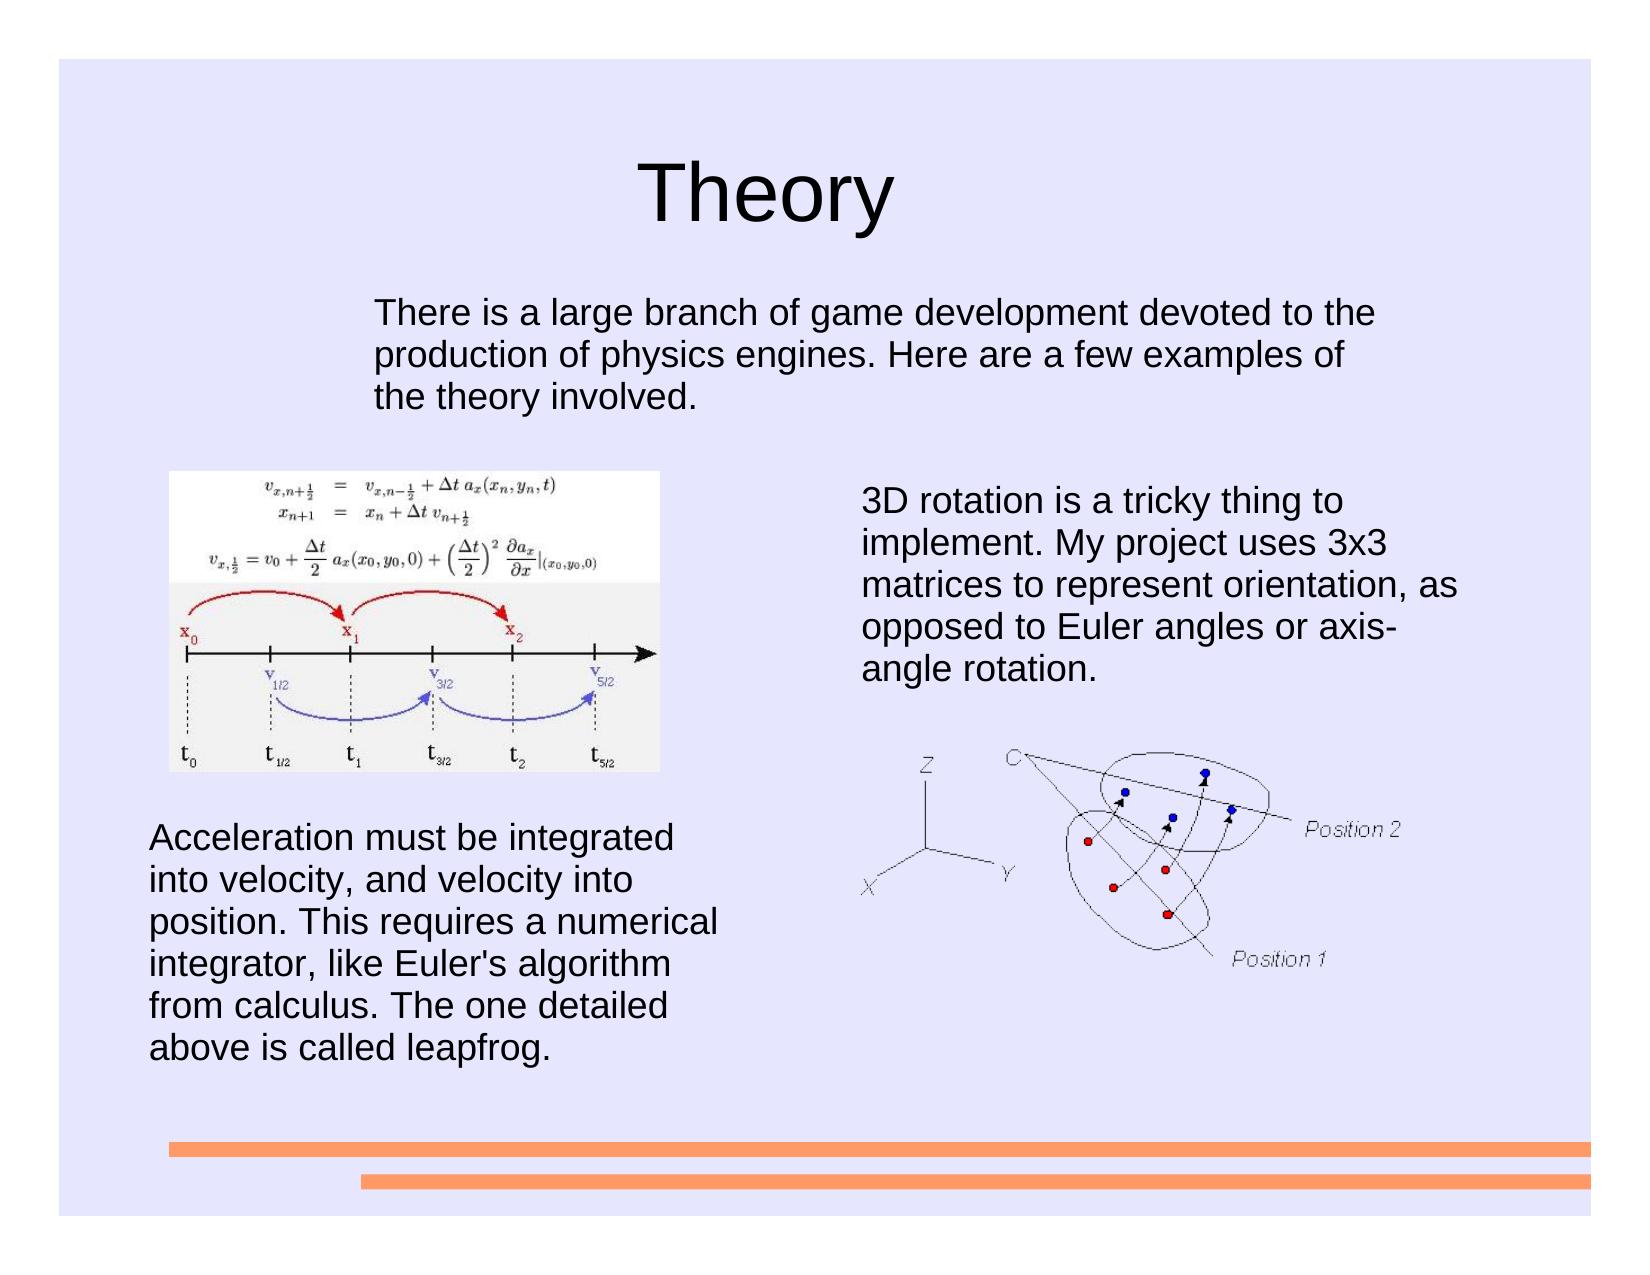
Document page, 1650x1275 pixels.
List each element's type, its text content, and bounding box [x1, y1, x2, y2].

text_box There is a large branch of game development devoted to the production of physics engines. Here are a few examples of the theory involved. [359, 284, 1410, 425]
text_box 3D rotation is a tricky thing to implement. My project uses 3x3 matrices to represent orientation, as opposed to Euler angles or axis-angle rotation. [846, 471, 1485, 697]
text_box Acceleration must be integrated into velocity, and velocity into position. This requires a numerical integrator, like Euler's algorithm from calculus. The one detailed above is called leapfrog. [134, 809, 735, 1076]
picture [169, 471, 660, 772]
picture [846, 733, 1429, 988]
text_box Theory [621, 138, 960, 247]
